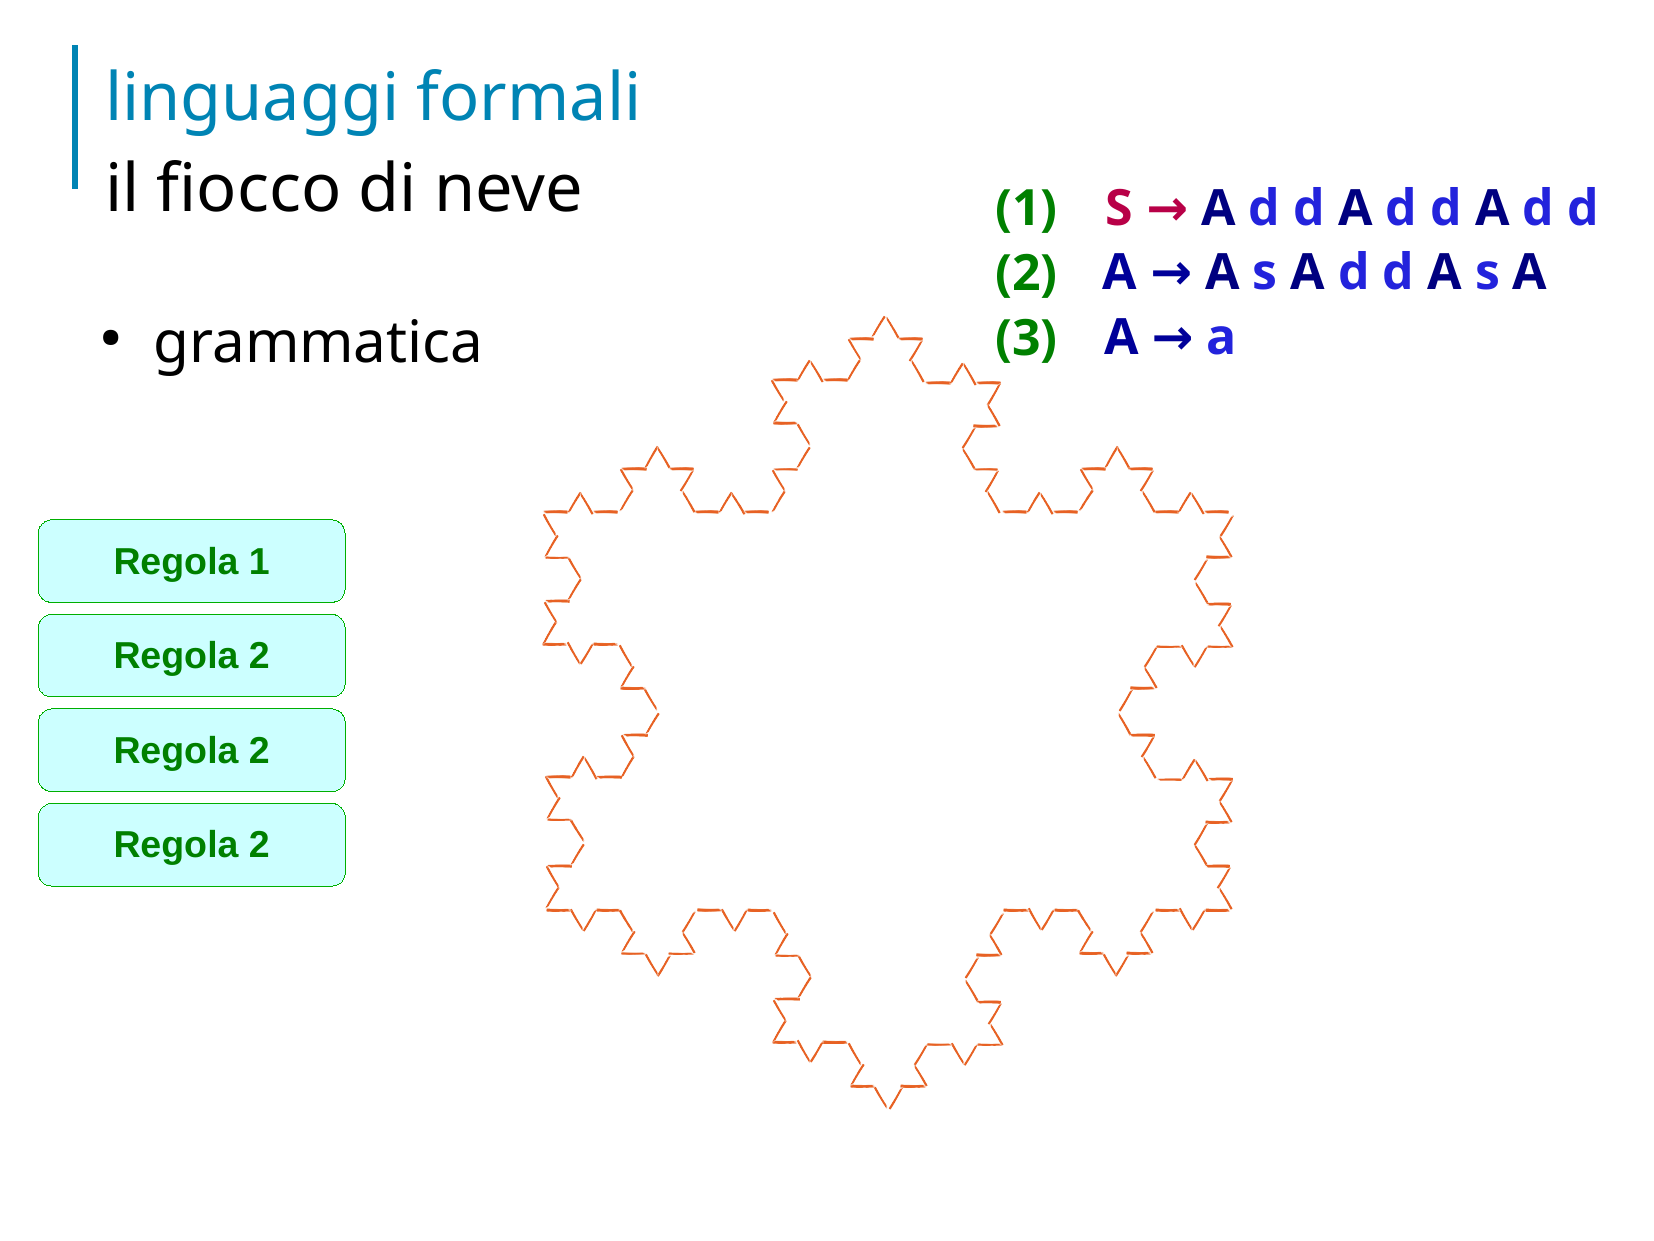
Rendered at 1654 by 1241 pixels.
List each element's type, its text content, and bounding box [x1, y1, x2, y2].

text_box (1) [980, 164, 1099, 229]
text_box Regola 2 [38, 708, 346, 792]
text_box Regola 2 [38, 803, 346, 887]
text_box A → a [1089, 295, 1259, 376]
list grammatica [82, 300, 1571, 1126]
title linguaggi formali il fiocco di neve [105, 49, 1571, 200]
text_box Regola 2 [38, 614, 346, 697]
text_box (3) [980, 294, 1099, 375]
picture [541, 445, 1235, 1110]
text_box A → A s A d d A s A [1099, 230, 1577, 311]
text_box Regola 1 [38, 519, 346, 603]
text_box (2) [980, 229, 1099, 294]
picture [770, 315, 1229, 515]
text_box S → A d d A d d A d d [1099, 164, 1643, 245]
